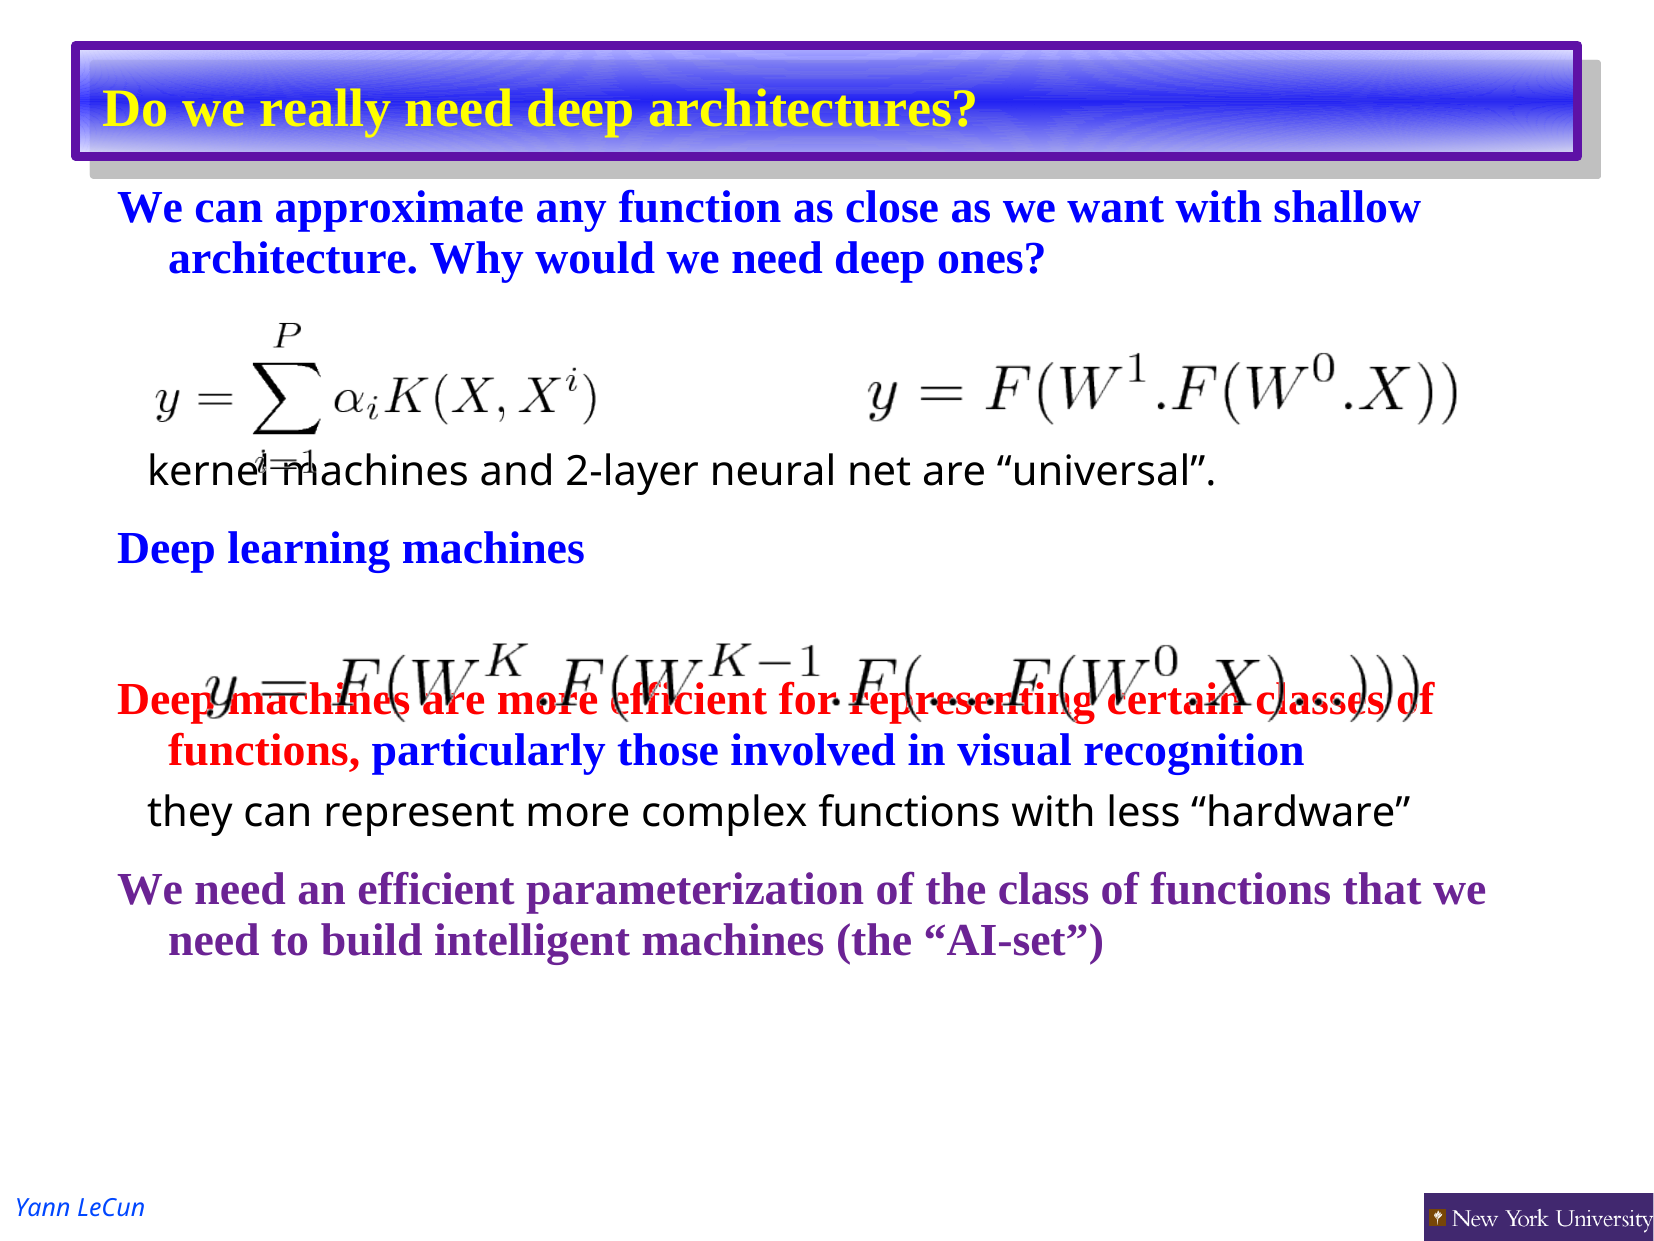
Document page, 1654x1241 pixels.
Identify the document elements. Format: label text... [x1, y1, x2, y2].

title Do we really need deep architectures? [75, 45, 1578, 157]
picture [199, 637, 1426, 729]
picture [1424, 1193, 1654, 1241]
list We can approximate any function as close as we want with shallow architecture. Why would we need deep ones? kernel machines and 2-layer neural net are “universal”. Deep learning machines Deep machines are more efficient for representing certain classes of functions, particularly those involved in visual recognition they can represent more complex functions with less “hardware” We need an efficient parameterization of the class of functions that we need to build intelligent machines (the “AI-set”) [117, 182, 1490, 1201]
picture [862, 347, 1463, 431]
picture [150, 318, 601, 478]
